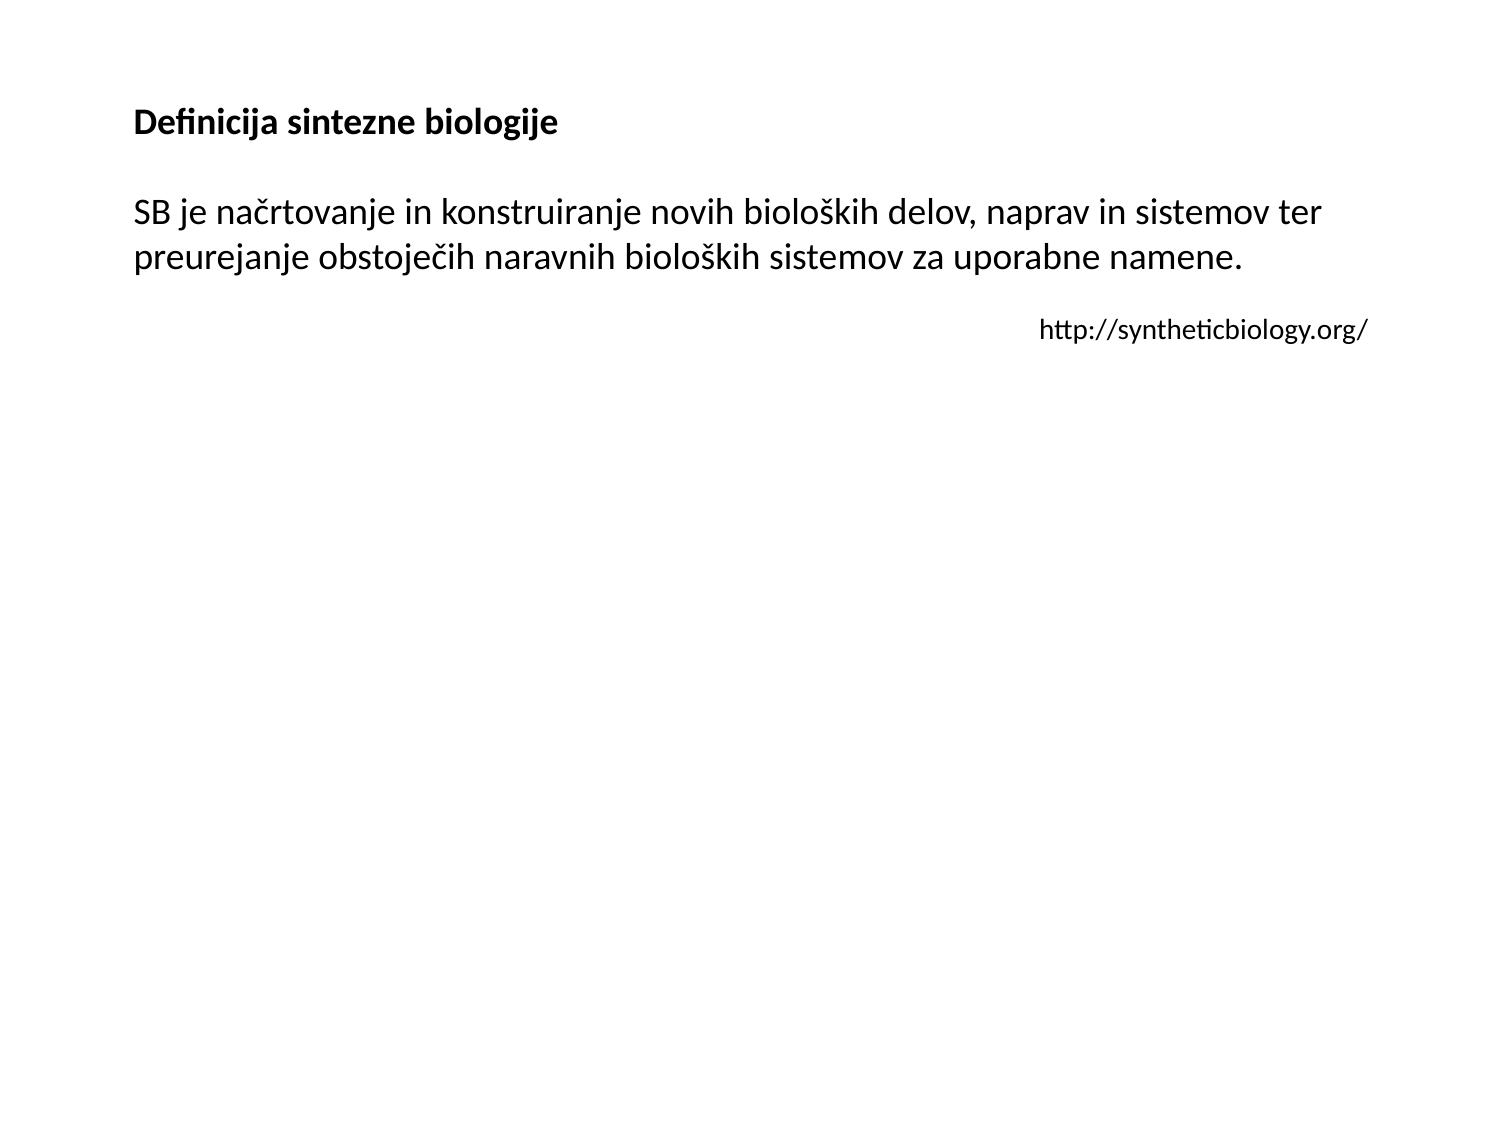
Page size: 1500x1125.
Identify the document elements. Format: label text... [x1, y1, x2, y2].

text_box Definicija sintezne biologije SB je načrtovanje in konstruiranje novih bioloških delov, naprav in sistemov ter preurejanje obstoječih naravnih bioloških sistemov za uporabne namene. [118, 89, 1339, 375]
text_box http://syntheticbiology.org/ [1024, 302, 1384, 353]
